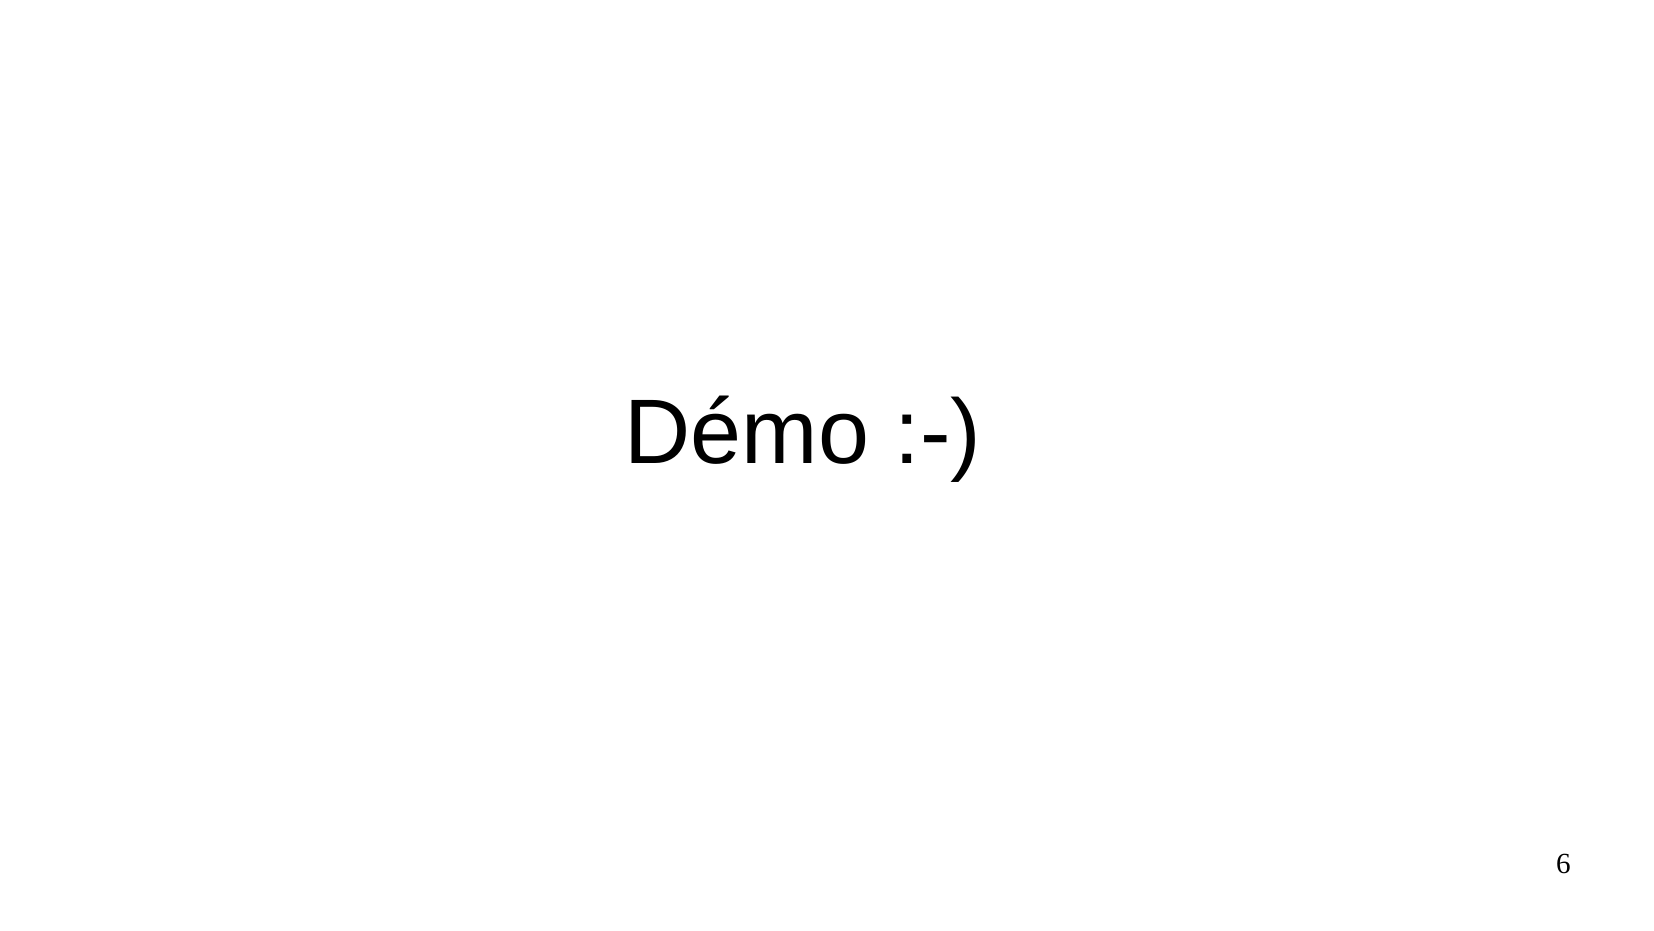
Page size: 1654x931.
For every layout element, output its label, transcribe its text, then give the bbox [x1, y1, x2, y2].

title Démo :-) [59, 354, 1548, 510]
